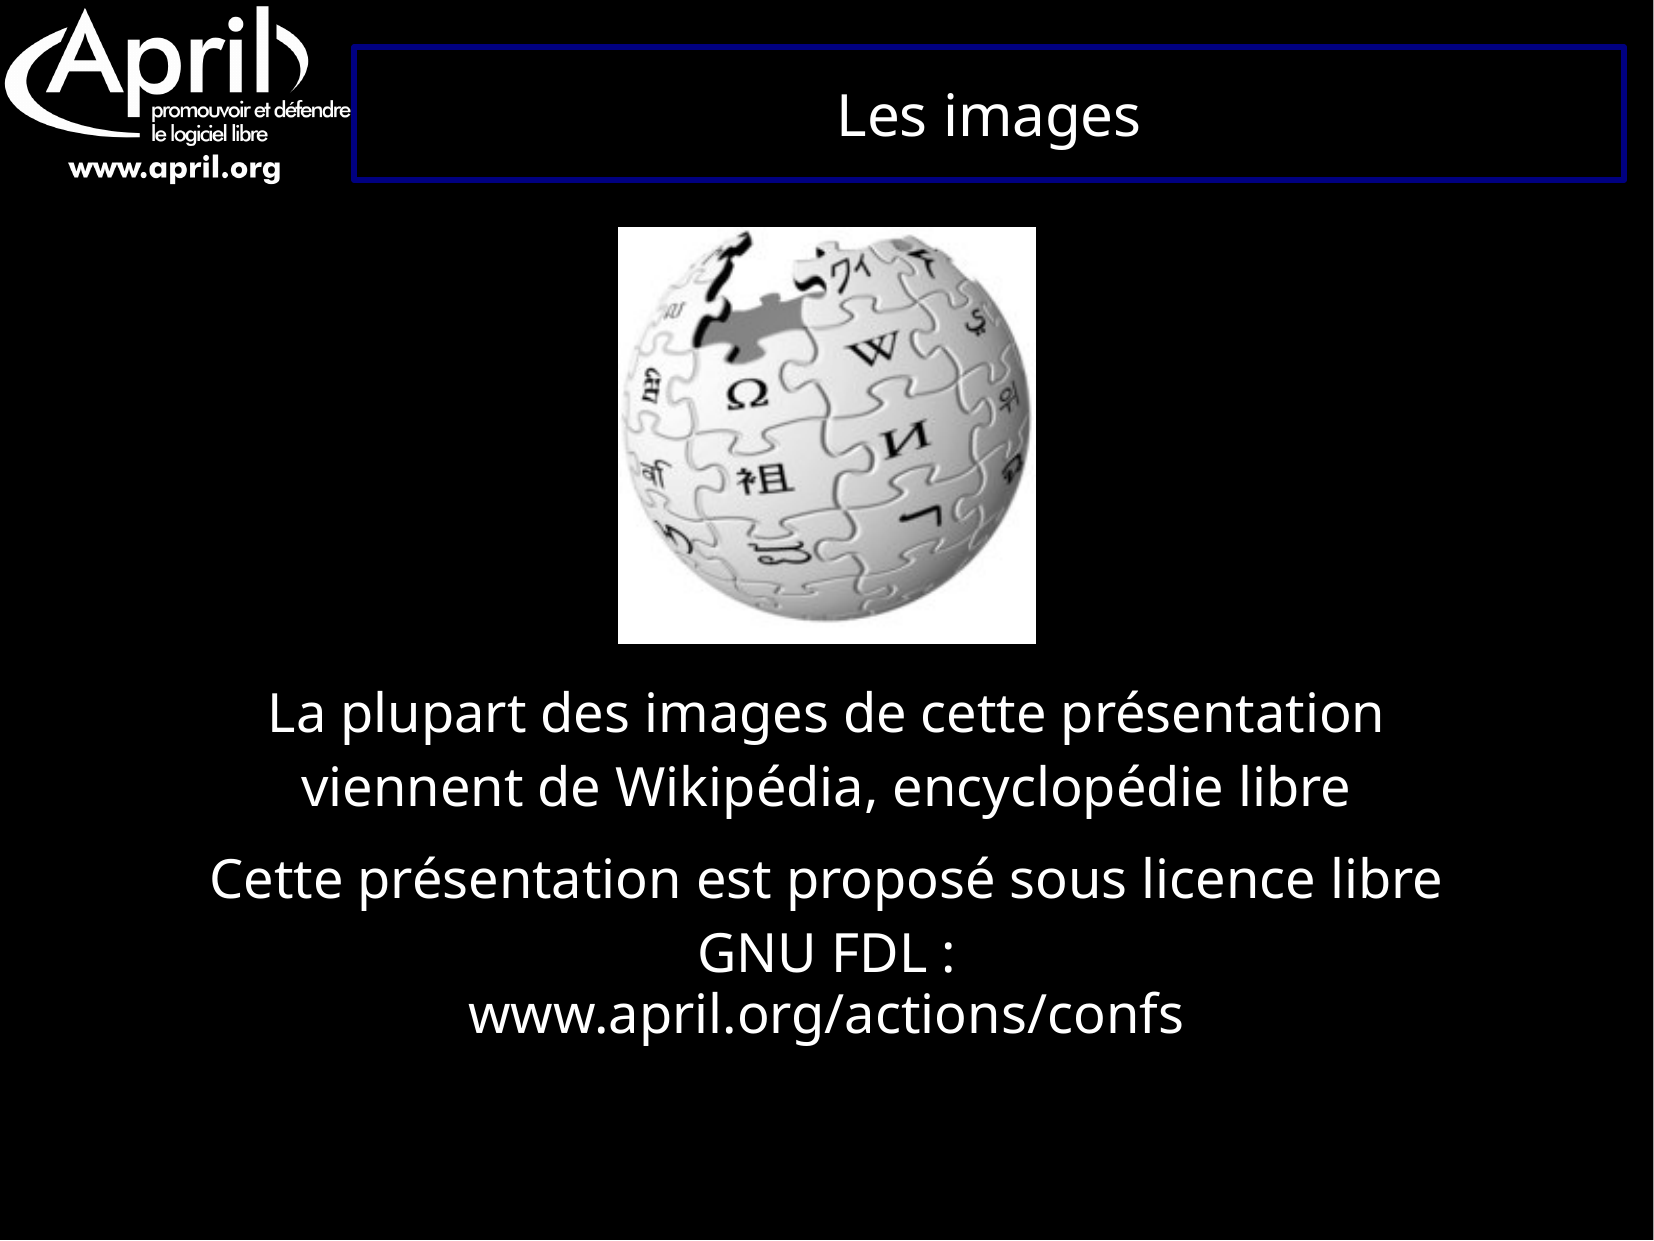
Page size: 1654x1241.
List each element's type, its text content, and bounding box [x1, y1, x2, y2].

picture [0, 0, 355, 200]
picture [618, 227, 1036, 644]
text_box La plupart des images de cette présentation viennent de Wikipédia, encyclopédie libre [191, 667, 1462, 808]
text_box Cette présentation est proposé sous licence libre GNU FDL : [191, 832, 1462, 968]
text_box www.april.org/actions/confs [191, 968, 1462, 1047]
title Les images [354, 47, 1625, 181]
